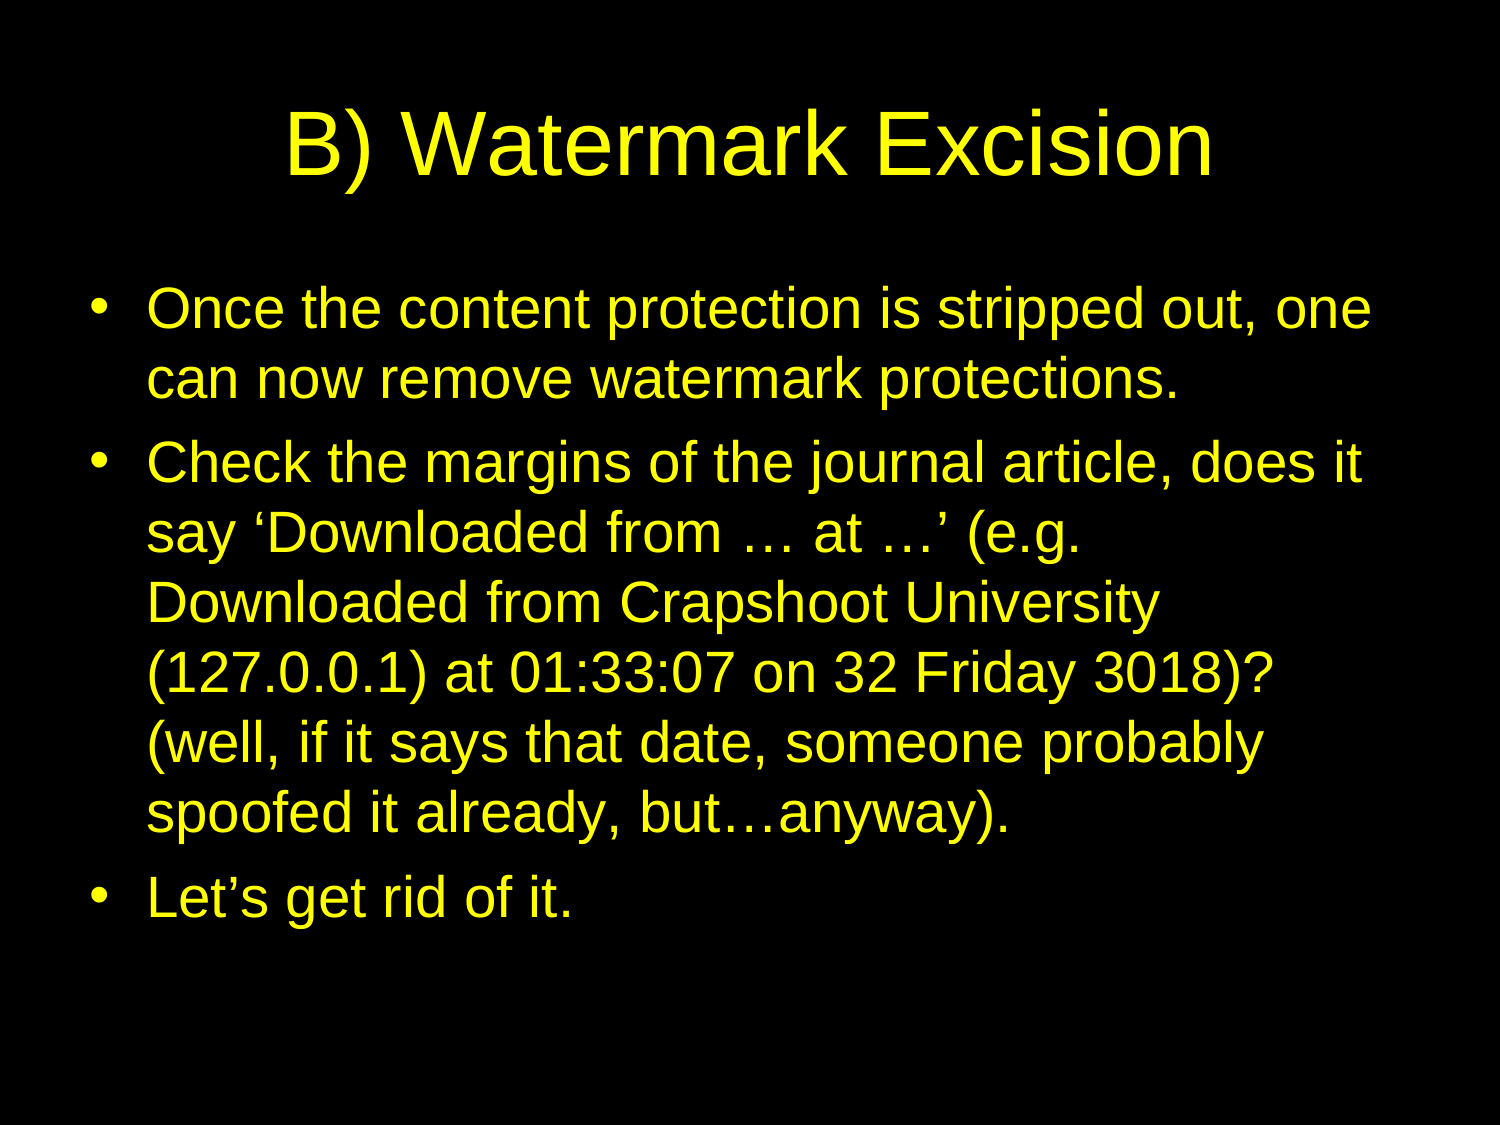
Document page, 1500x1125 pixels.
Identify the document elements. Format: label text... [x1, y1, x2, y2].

title B) Watermark Excision [75, 45, 1426, 233]
list Once the content protection is stripped out, one can now remove watermark protections. Check the margins of the journal article, does it say ‘Downloaded from … at …’ (e.g. Downloaded from Crapshoot University (127.0.0.1) at 01:33:07 on 32 Friday 3018)? (well, if it says that date, someone probably spoofed it already, but…anyway). Let’s get rid of it. [75, 262, 1426, 1006]
